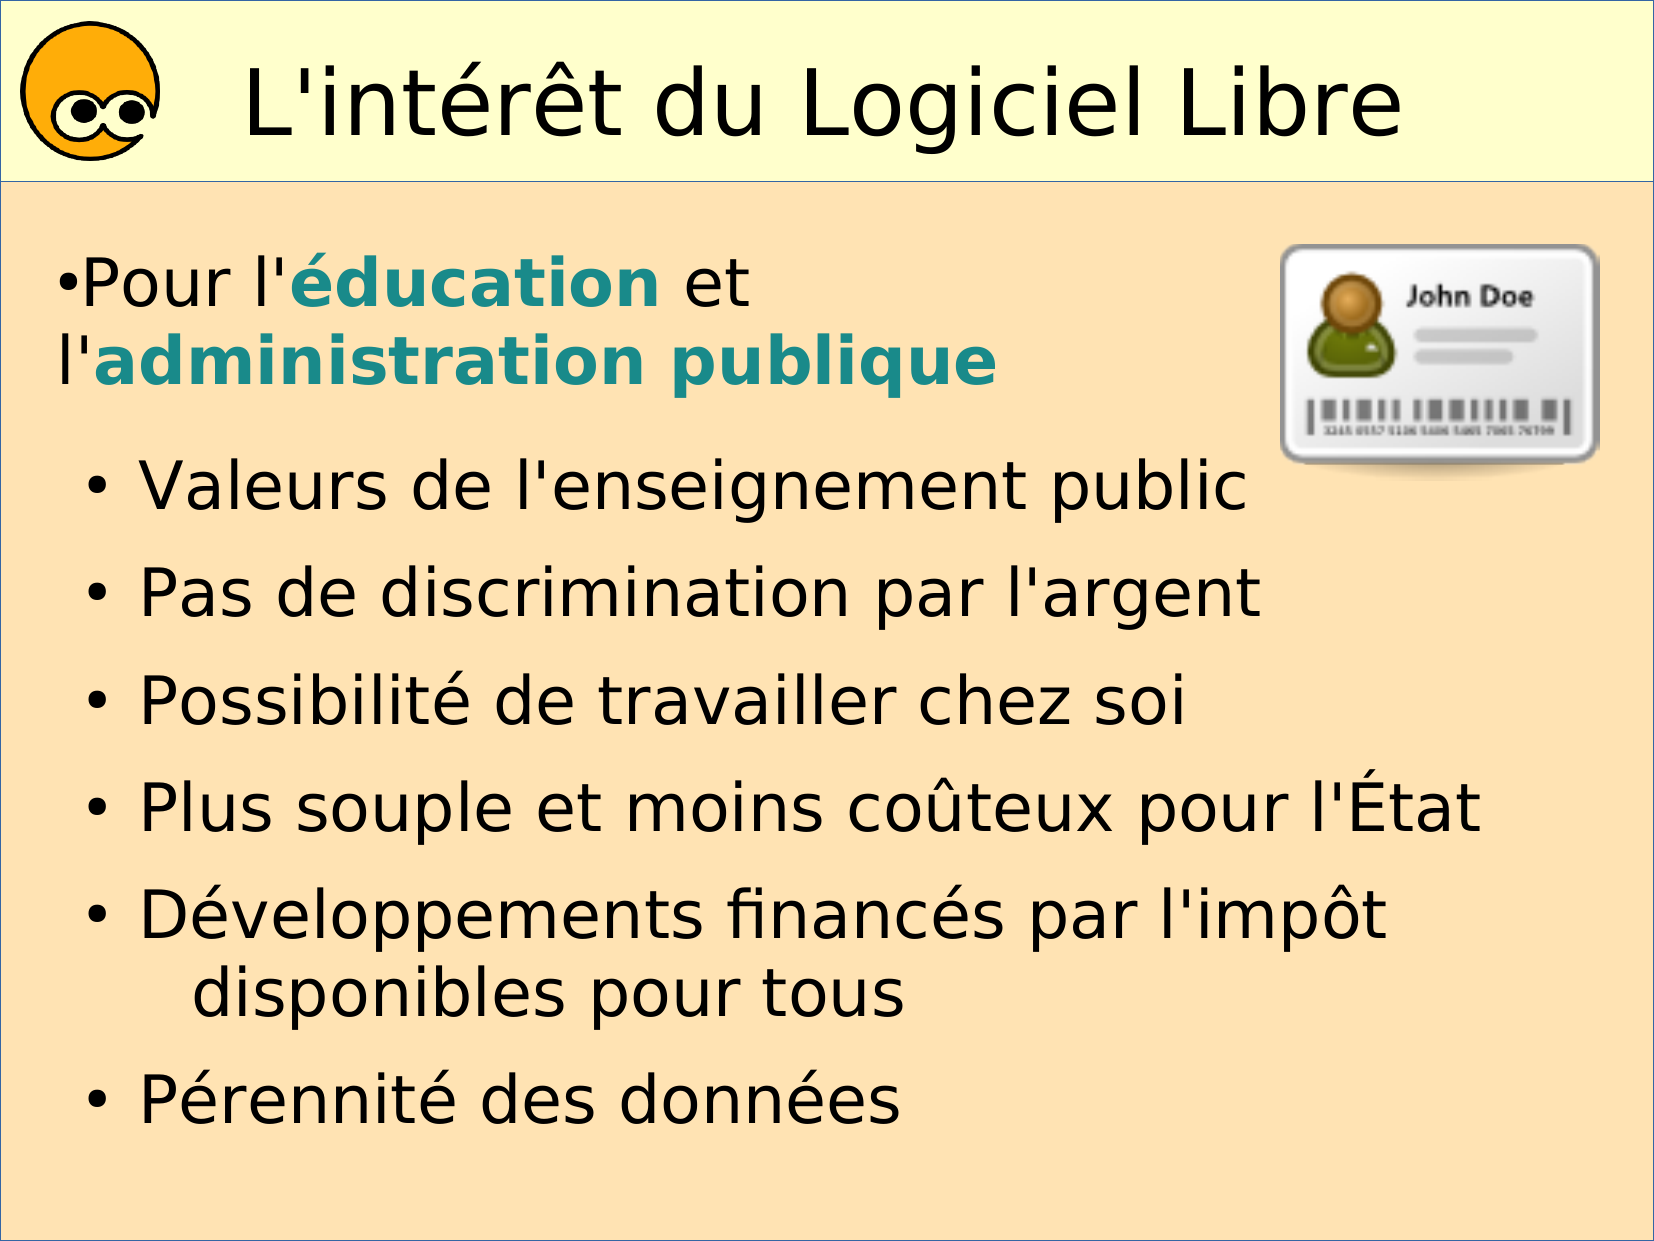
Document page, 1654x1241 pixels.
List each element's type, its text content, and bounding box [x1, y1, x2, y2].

title L'intérêt du Logiciel Libre [80, 0, 1569, 208]
picture [20, 21, 80, 161]
list Pour l'éducation et l'administration publique Valeurs de l'enseignement public Pas de discrimination par l'argent Possibilité de travailler chez soi Plus souple et moins coûteux pour l'État Développements financés par l'impôt disponibles pour tous Pérennité des données [49, 244, 1594, 1140]
picture [1280, 244, 1600, 481]
